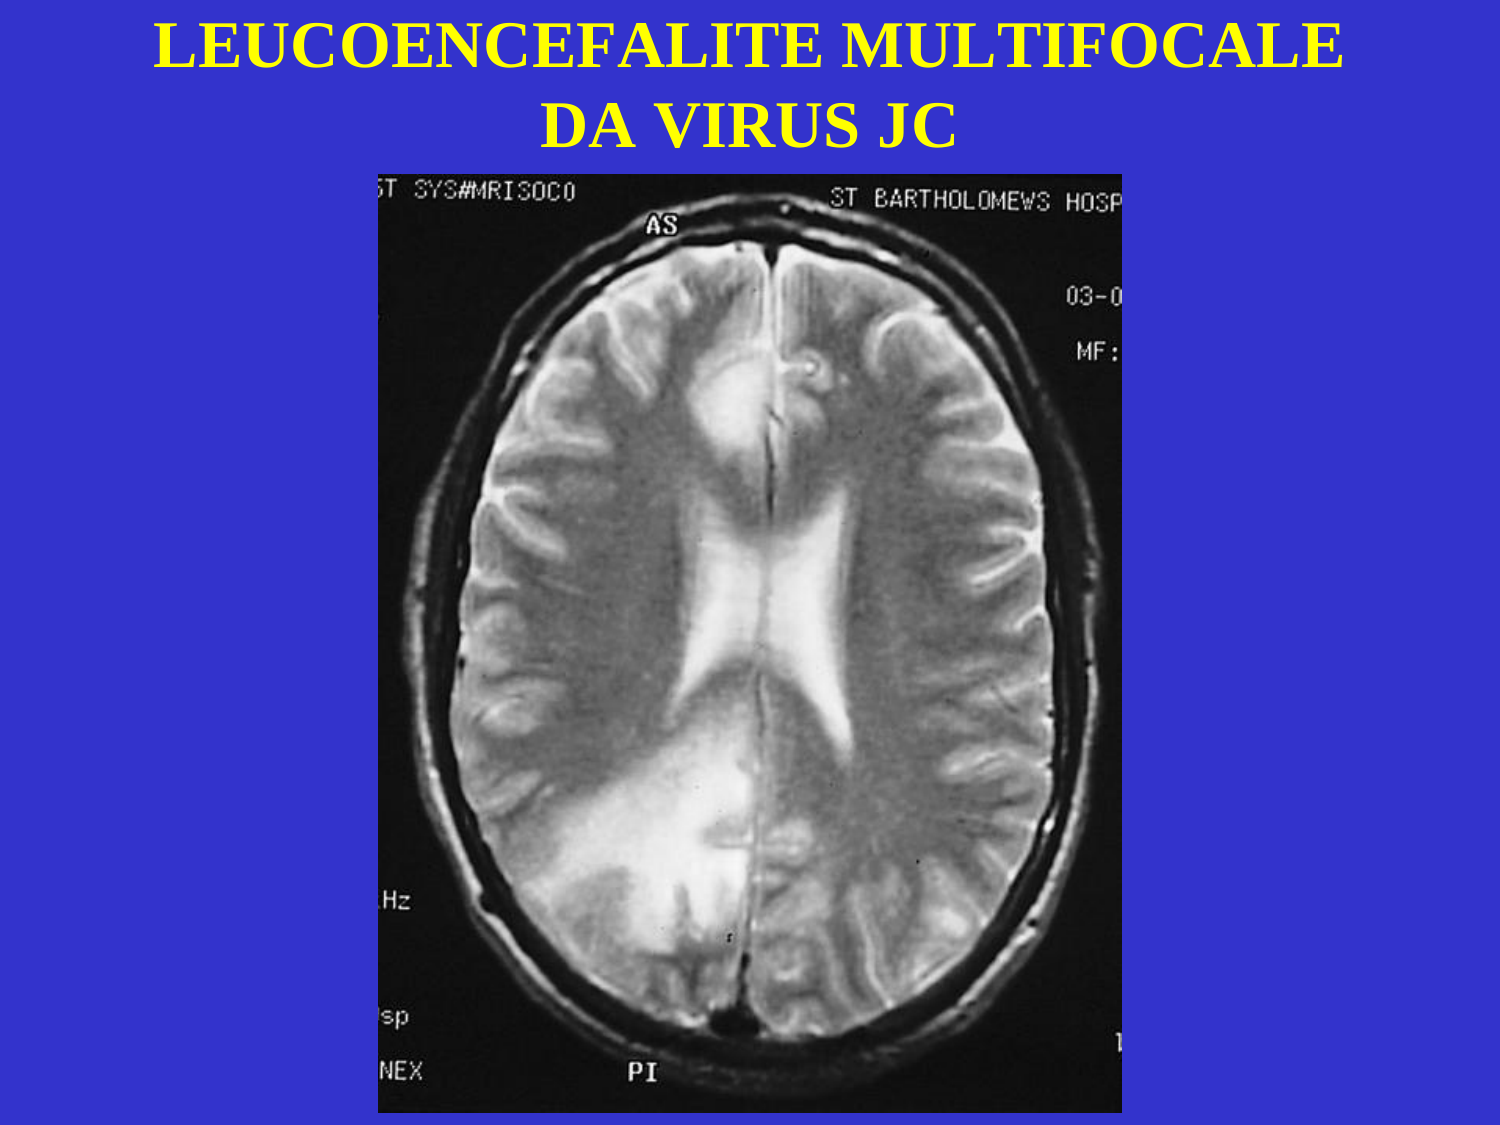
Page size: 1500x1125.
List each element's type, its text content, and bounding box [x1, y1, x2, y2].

text_box LEUCOENCEFALITE MULTIFOCALE DA VIRUS JC [112, 0, 1388, 175]
picture [378, 175, 1122, 1113]
